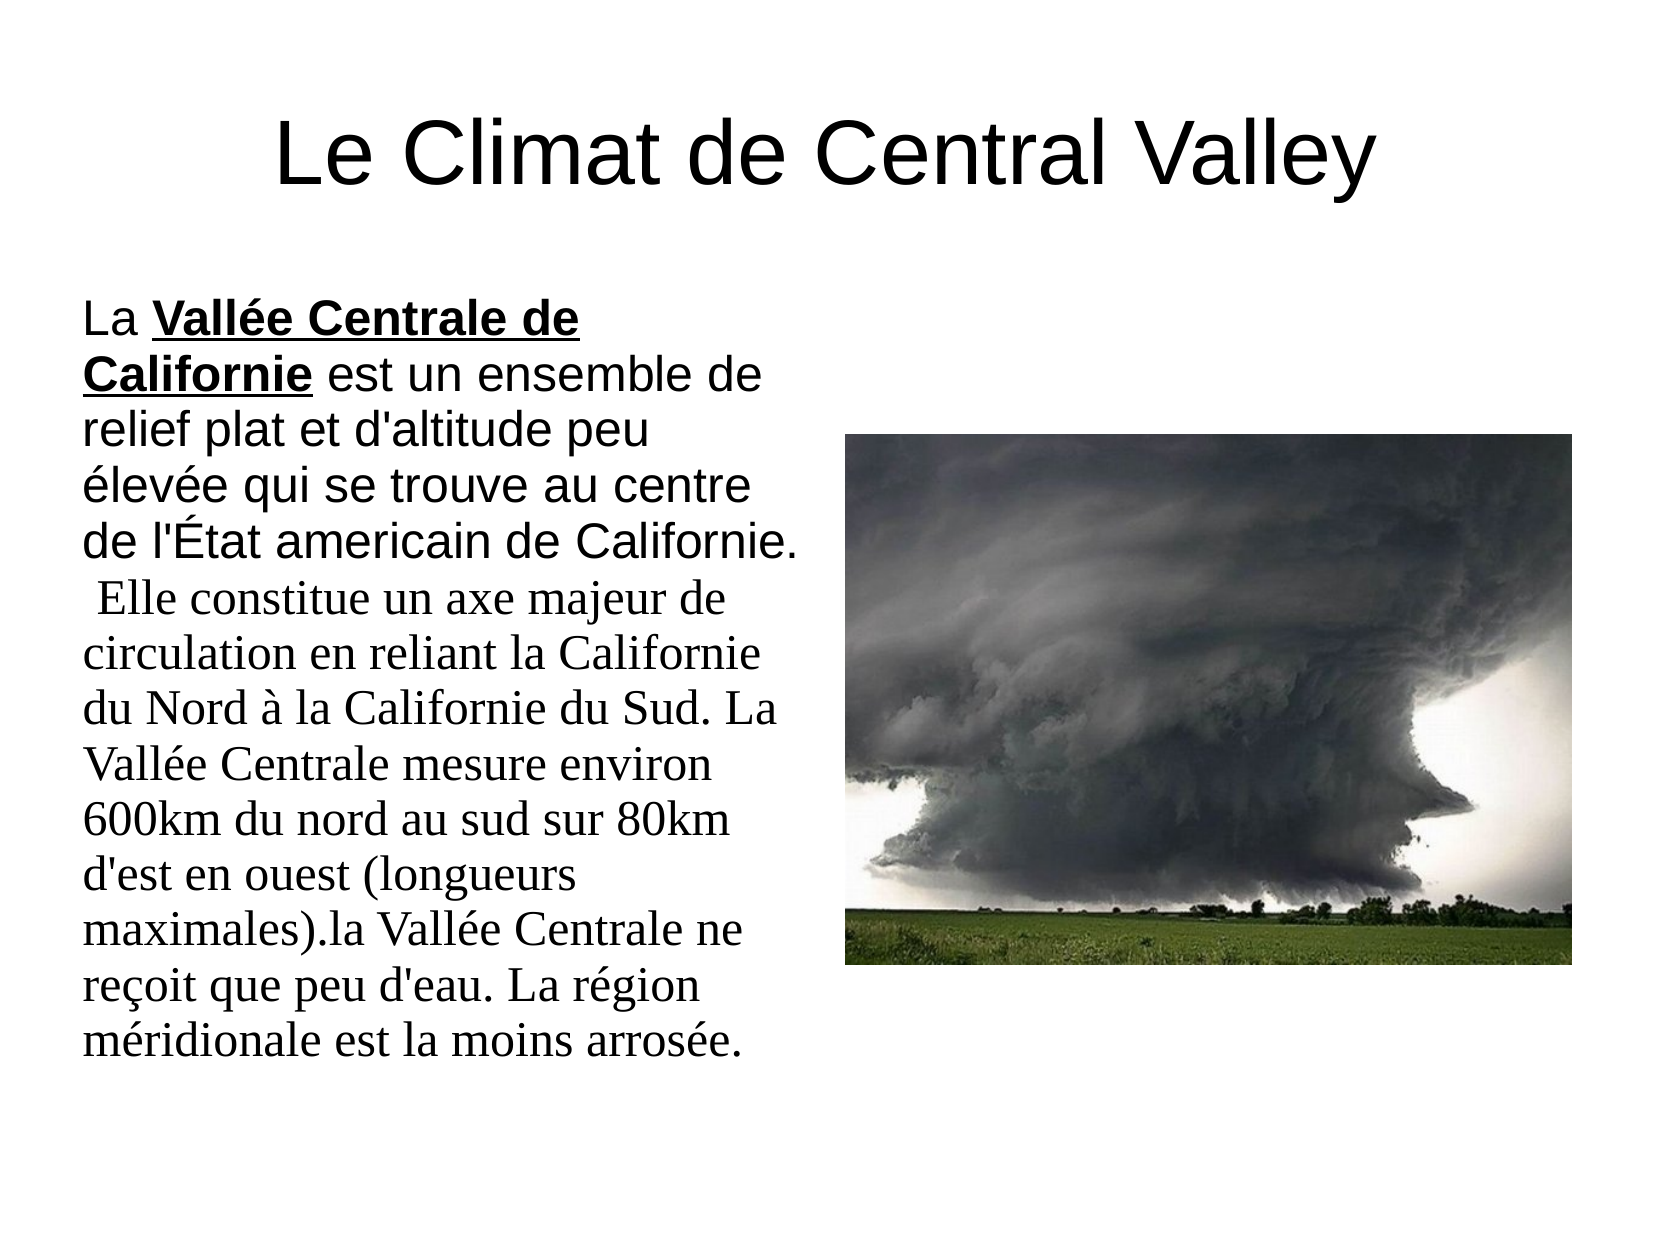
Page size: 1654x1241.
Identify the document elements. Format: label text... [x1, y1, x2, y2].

title Le Climat de Central Valley [82, 56, 1571, 250]
list La Vallée Centrale de Californie est un ensemble de relief plat et d'altitude peu élevée qui se trouve au centre de l'État americain de Californie. Elle constitue un axe majeur de circulation en reliant la Californie du Nord à la Californie du Sud. La Vallée Centrale mesure environ 600km du nord au sud sur 80km d'est en ouest (longueurs maximales).la Vallée Centrale ne reçoit que peu d'eau. La région méridionale est la moins arrosée. [82, 290, 809, 1094]
picture [845, 434, 1572, 965]
